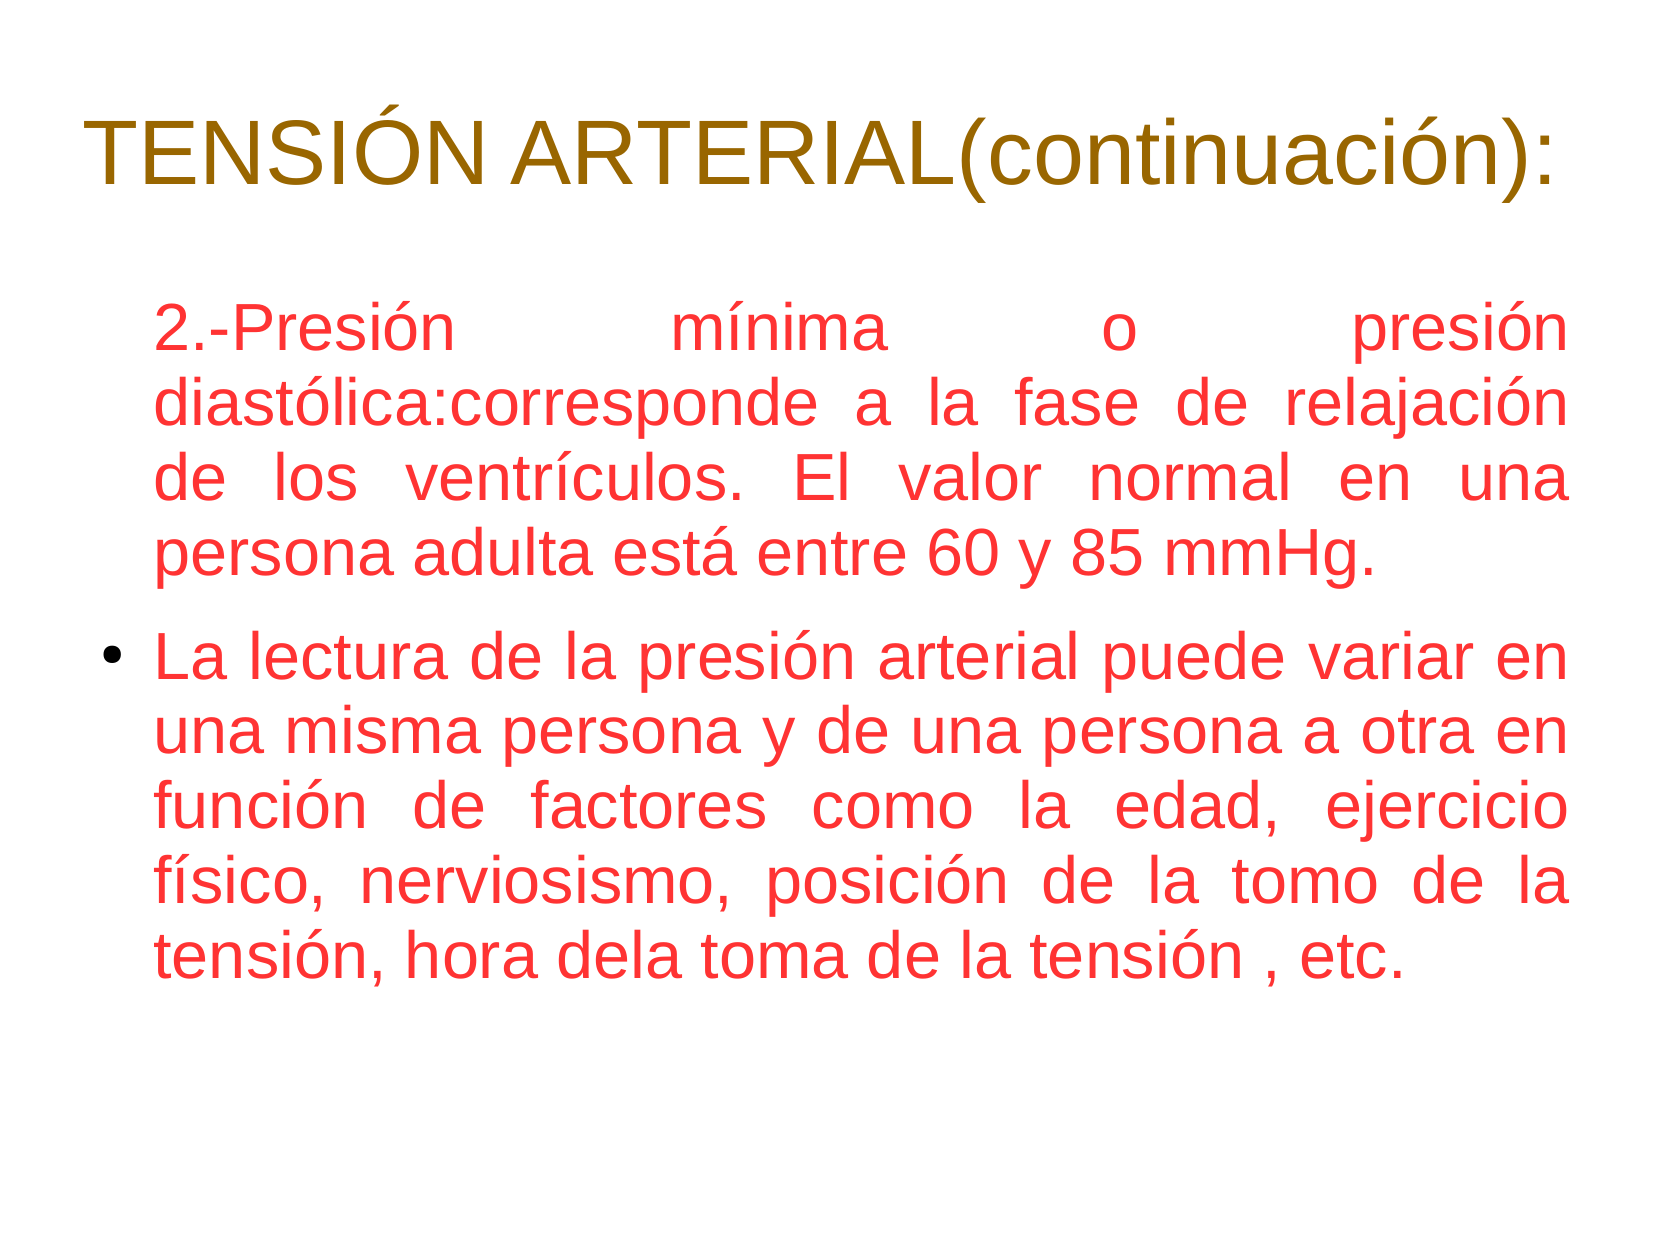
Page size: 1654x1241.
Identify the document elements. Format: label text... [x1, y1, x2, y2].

title TENSIÓN ARTERIAL(continuación): [82, 49, 1571, 257]
list 2.-Presión mínima o presión diastólica:corresponde a la fase de relajación de los ventrículos. El valor normal en una persona adulta está entre 60 y 85 mmHg. La lectura de la presión arterial puede variar en una misma persona y de una persona a otra en función de factores como la edad, ejercicio físico, nerviosismo, posición de la tomo de la tensión, hora dela toma de la tensión , etc. [82, 290, 1571, 1010]
